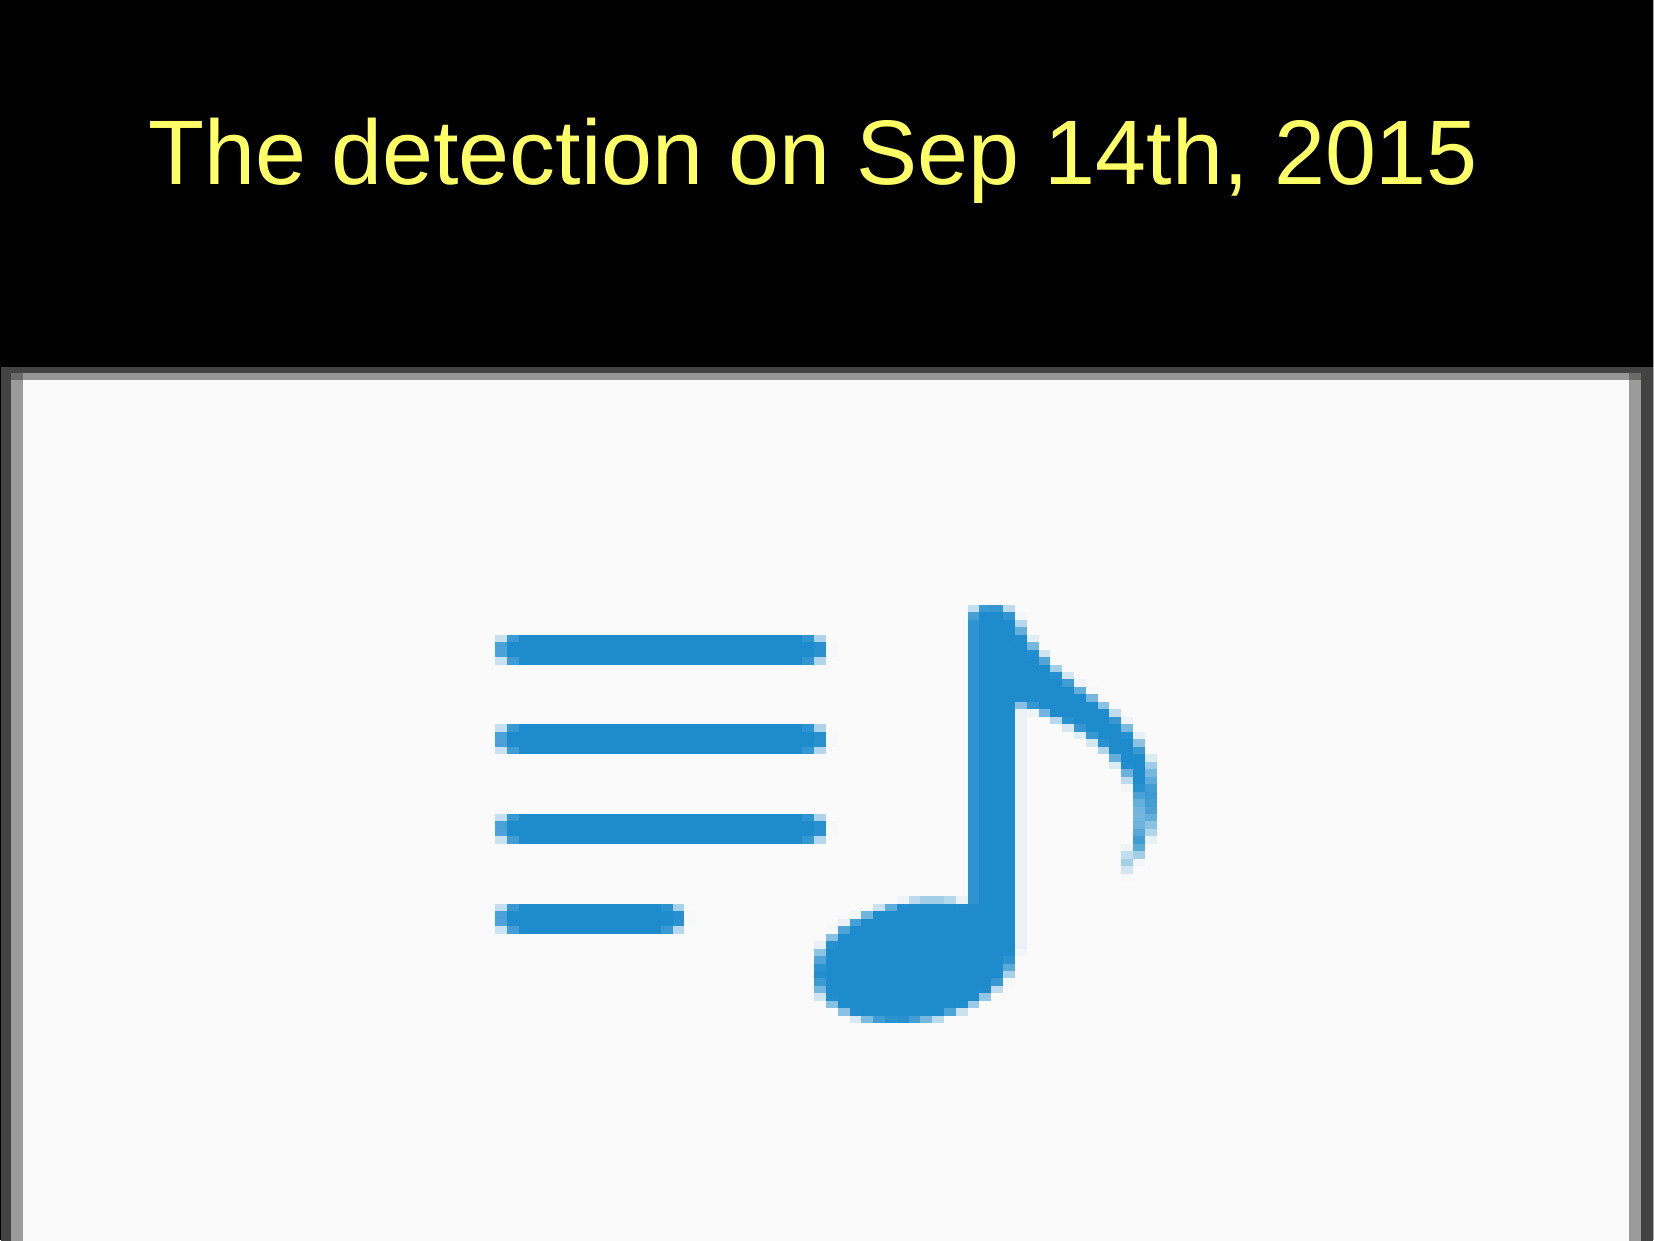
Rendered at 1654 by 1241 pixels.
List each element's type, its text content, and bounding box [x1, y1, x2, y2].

title The detection on Sep 14th, 2015 [82, 49, 1571, 257]
text_box [0, 366, 1654, 1241]
